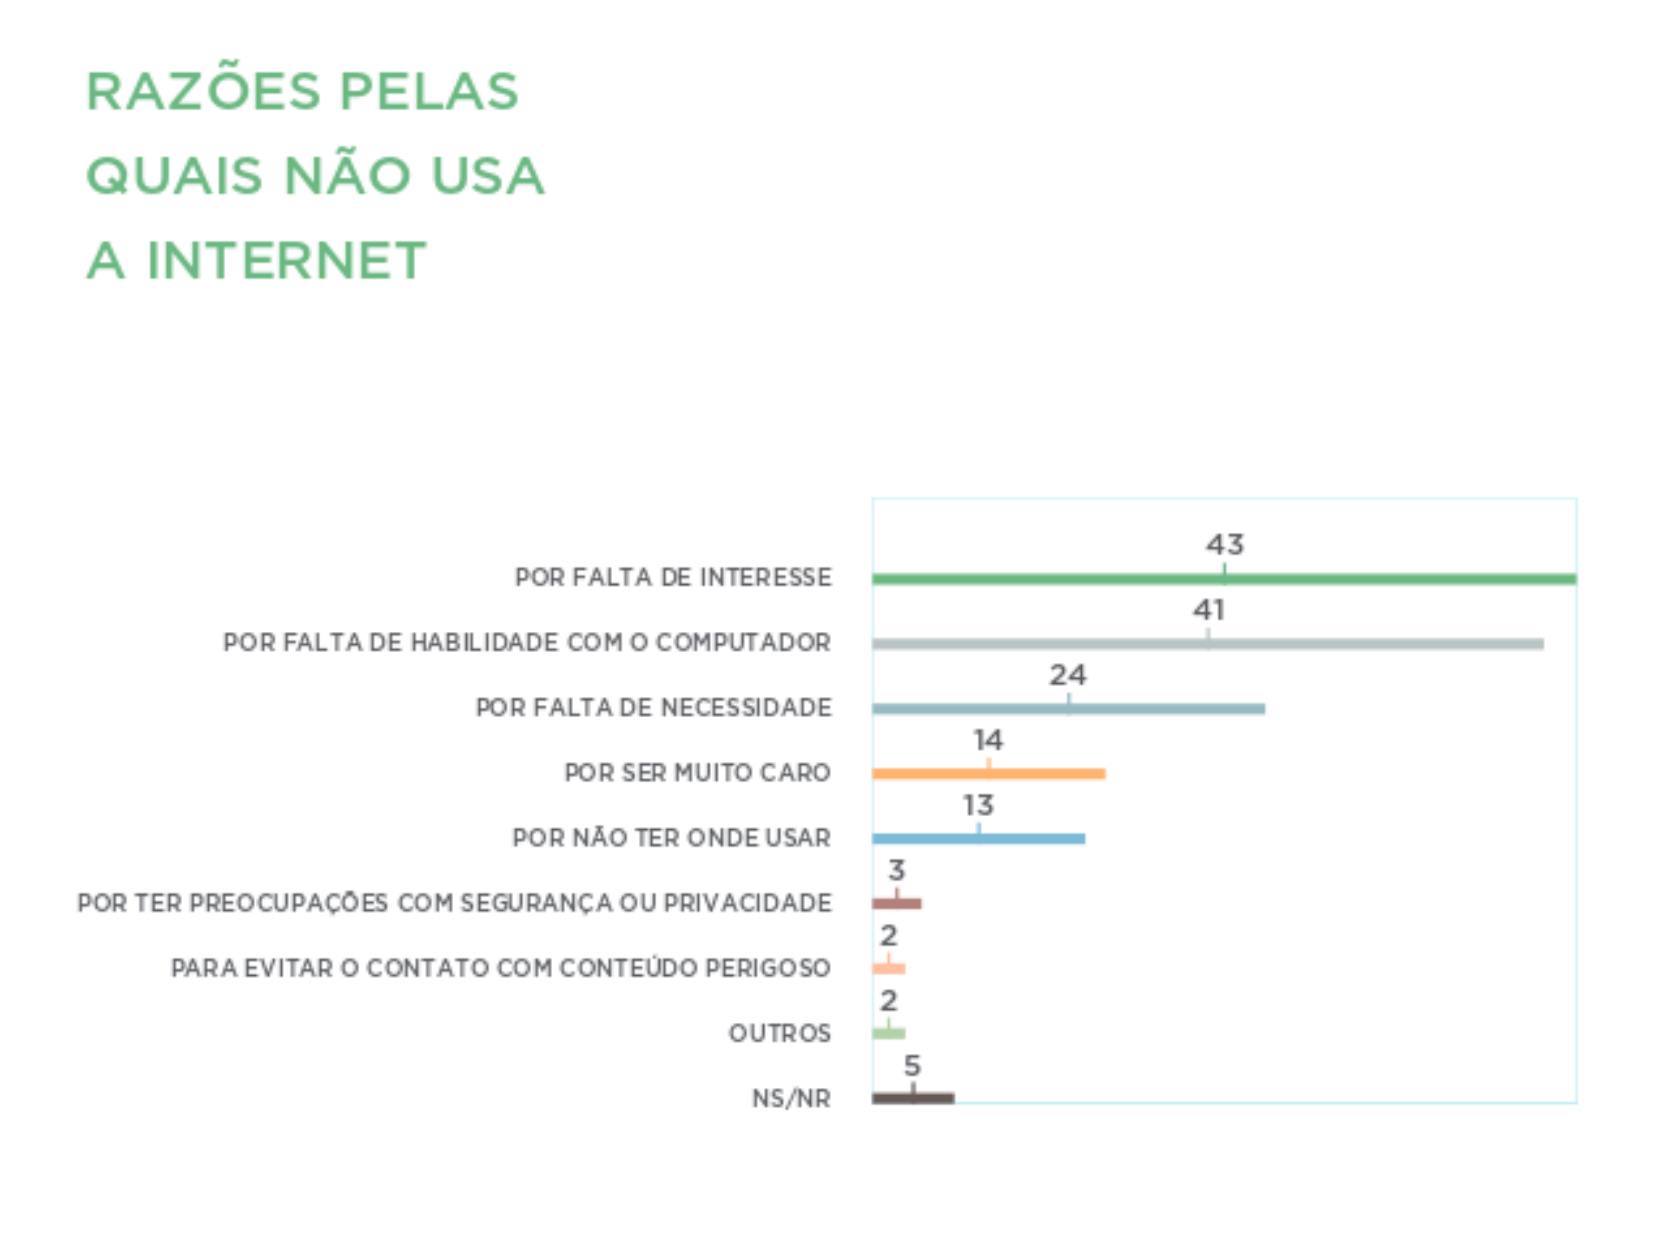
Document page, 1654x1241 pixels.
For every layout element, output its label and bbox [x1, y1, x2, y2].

picture [35, 23, 592, 319]
picture [23, 472, 1636, 1134]
